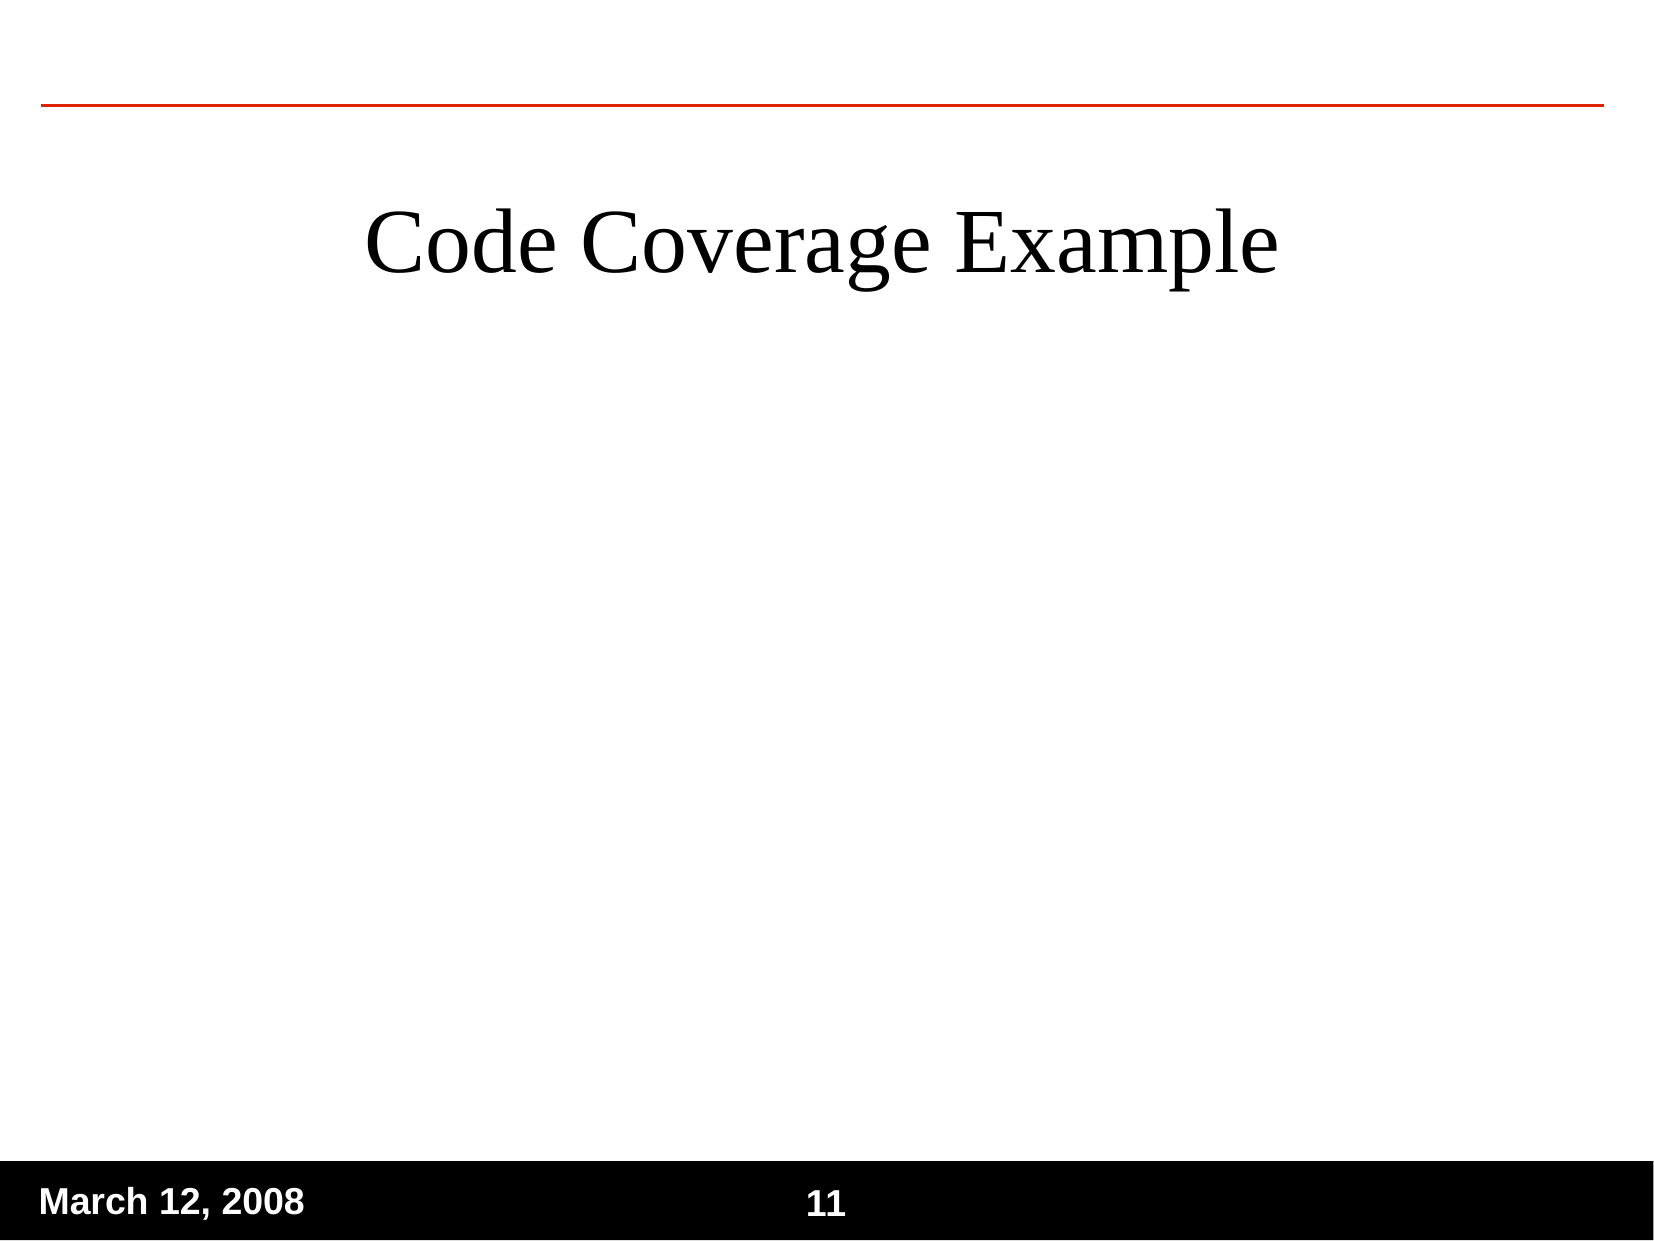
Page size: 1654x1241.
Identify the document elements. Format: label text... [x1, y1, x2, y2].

title Code Coverage Example [117, 137, 1530, 346]
